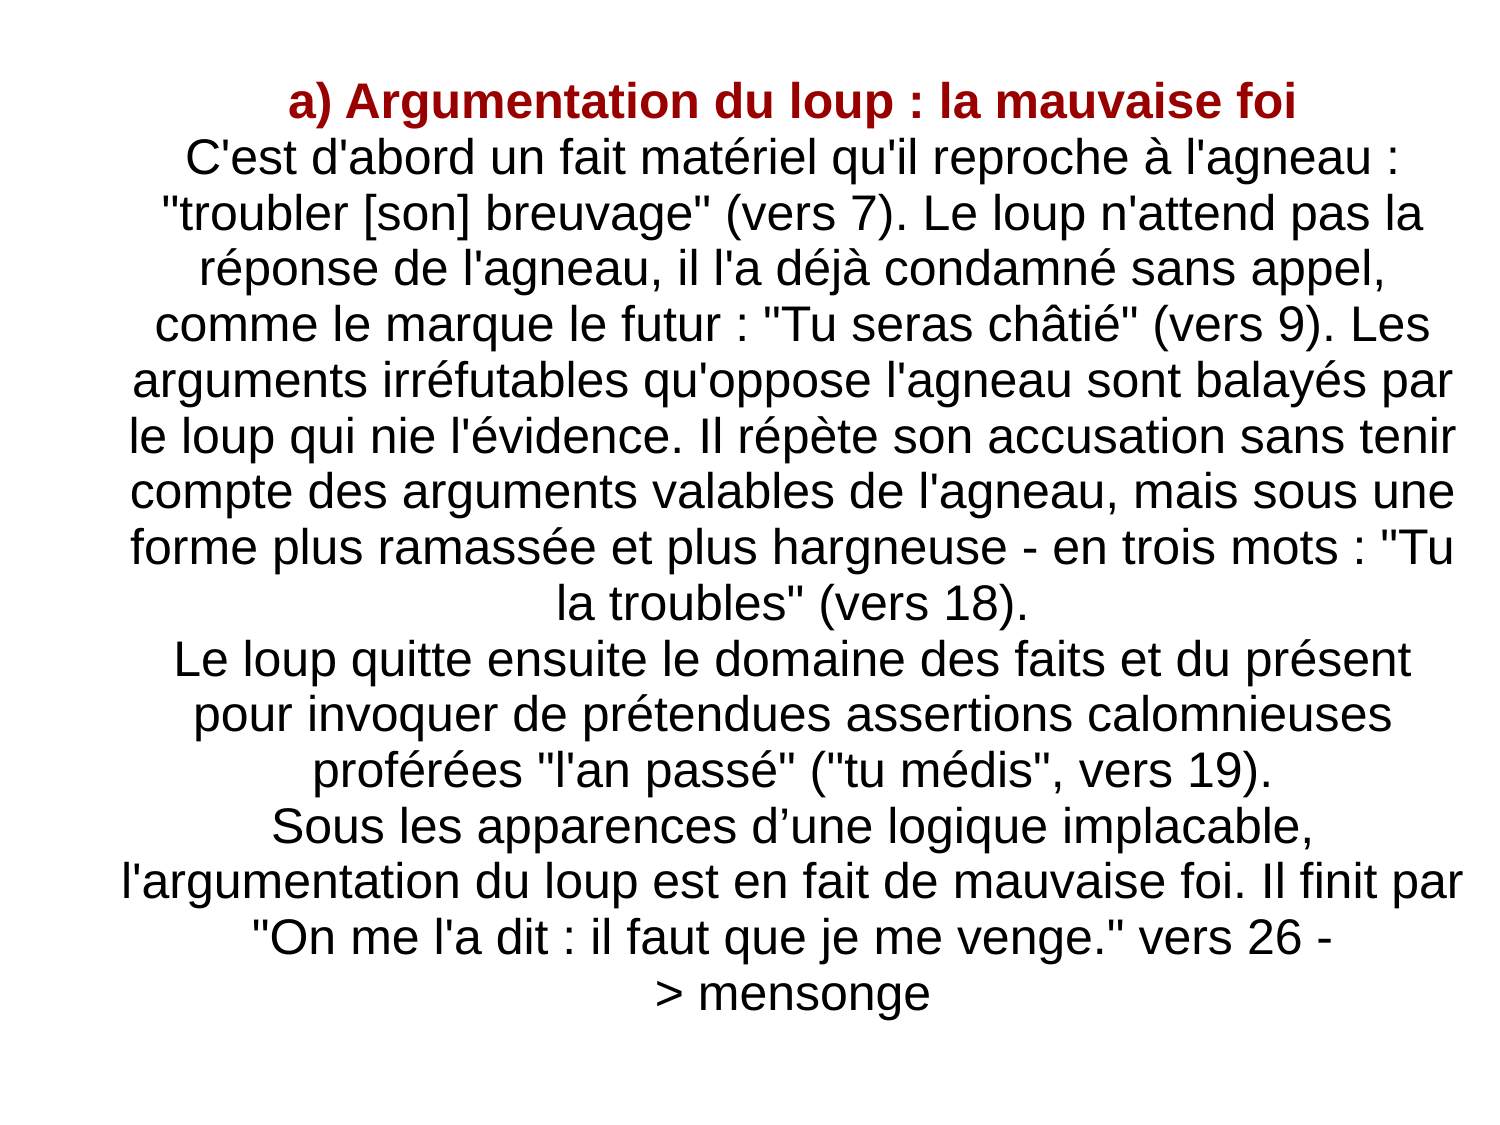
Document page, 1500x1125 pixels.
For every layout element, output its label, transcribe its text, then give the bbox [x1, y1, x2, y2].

subtitle a) Argumentation du loup : la mauvaise foi C'est d'abord un fait matériel qu'il reproche à l'agneau : "troubler [son] breuvage" (vers 7). Le loup n'attend pas la réponse de l'agneau, il l'a déjà condamné sans appel, comme le marque le futur : "Tu seras châtié" (vers 9). Les arguments irréfutables qu'oppose l'agneau sont balayés par le loup qui nie l'évidence. Il répète son accusation sans tenir compte des arguments valables de l'agneau, mais sous une forme plus ramassée et plus hargneuse - en trois mots : "Tu la troubles" (vers 18). Le loup quitte ensuite le domaine des faits et du présent pour invoquer de prétendues assertions calomnieuses proférées "l'an passé" ("tu médis", vers 19). Sous les apparences d’une logique implacable, l'argumentation du loup est en fait de mauvaise foi. Il finit par "On me l'a dit : il faut que je me venge." vers 26 -> mensonge [118, 66, 1469, 1028]
